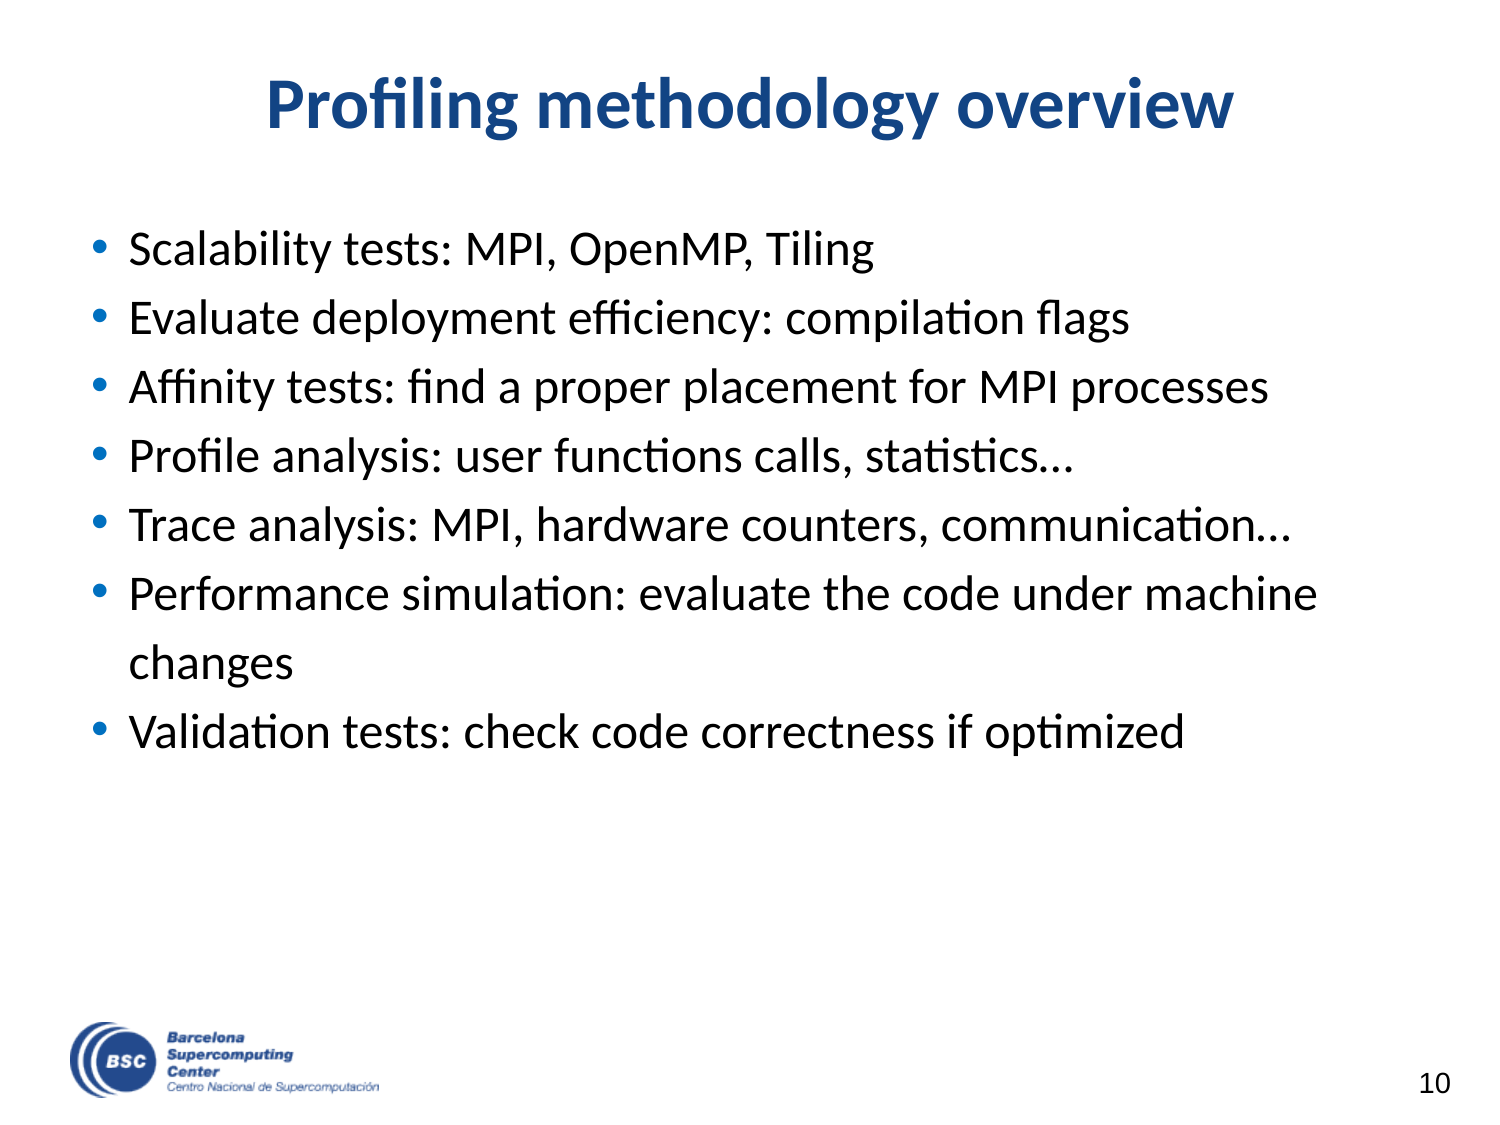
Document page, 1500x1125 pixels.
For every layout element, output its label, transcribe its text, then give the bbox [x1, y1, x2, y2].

list Scalability tests: MPI, OpenMP, Tiling Evaluate deployment efficiency: compilation flags Affinity tests: find a proper placement for MPI processes Profile analysis: user functions calls, statistics… Trace analysis: MPI, hardware counters, communication… Performance simulation: evaluate the code under machine changes Validation tests: check code correctness if optimized [76, 199, 1427, 993]
picture [70, 1022, 379, 1098]
title Profiling methodology overview [76, 35, 1427, 174]
slide_number 1 [1403, 1038, 1494, 1125]
